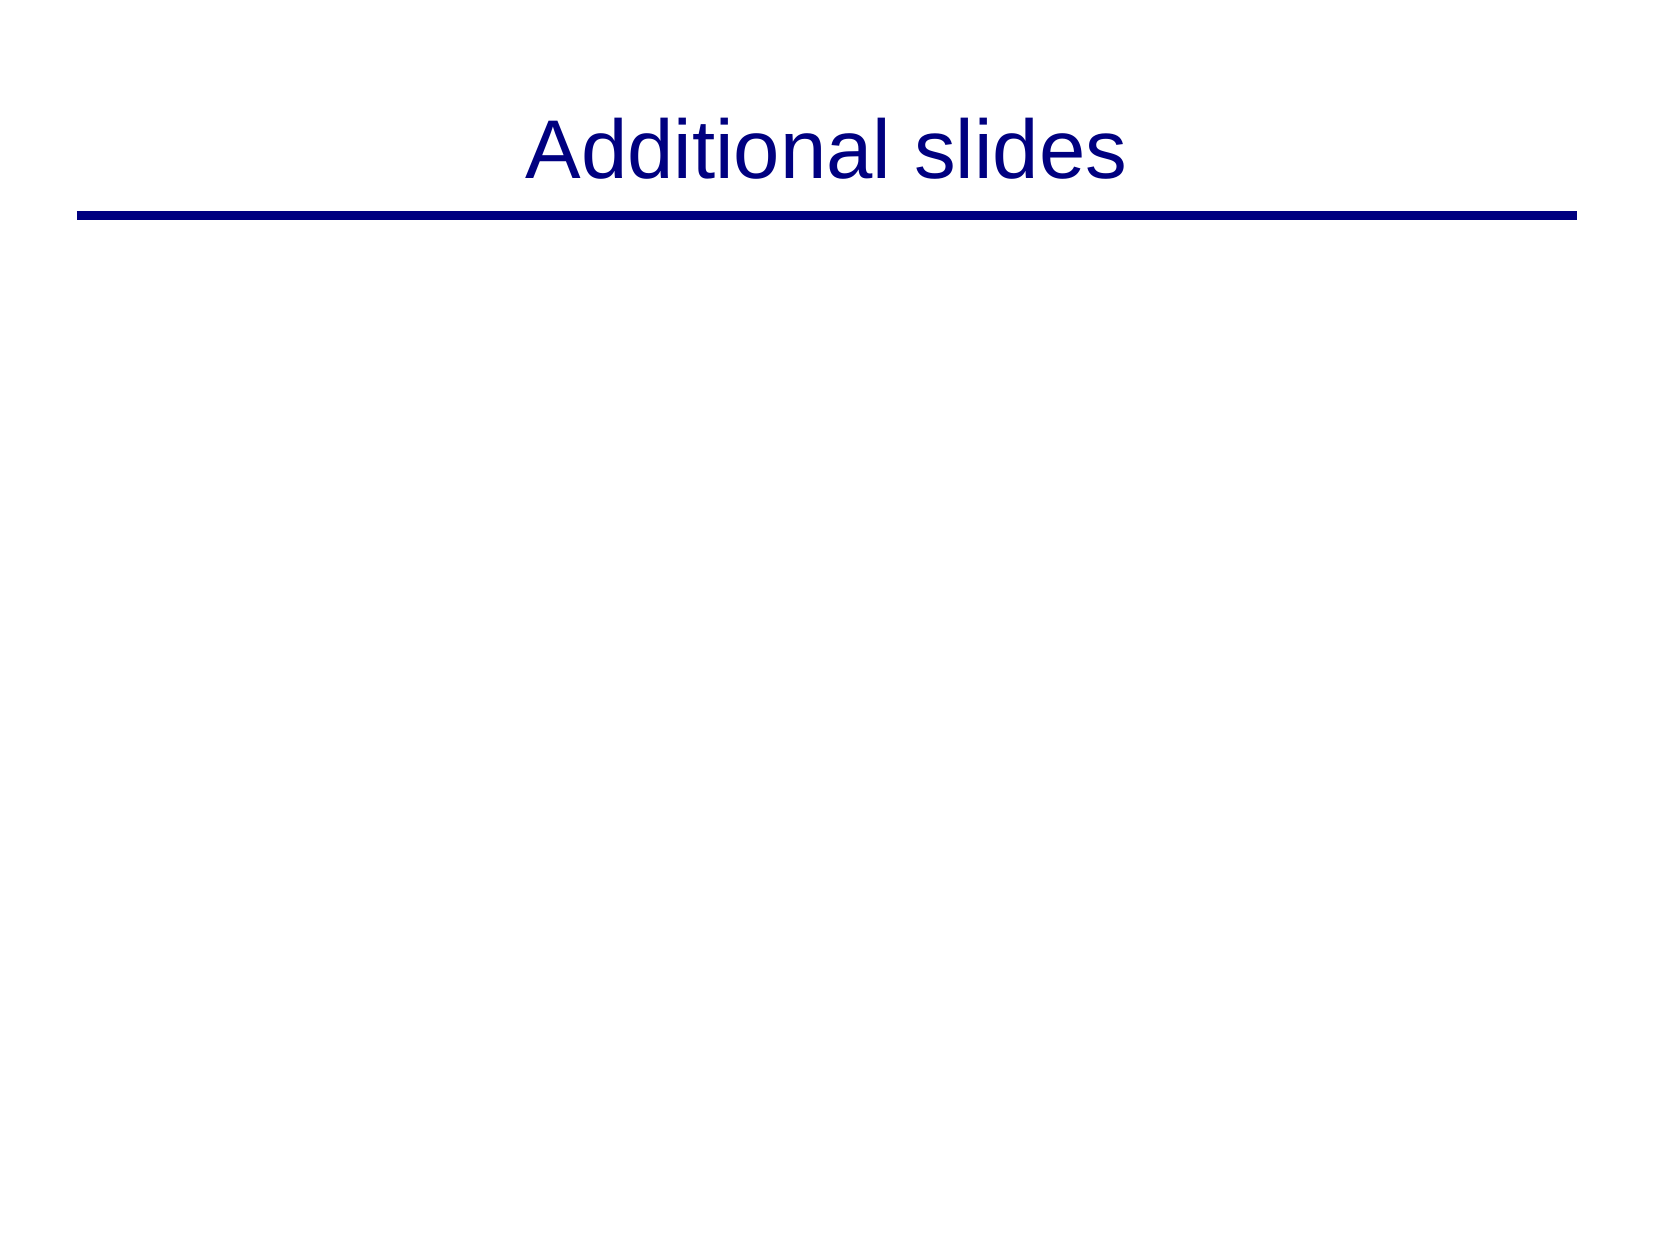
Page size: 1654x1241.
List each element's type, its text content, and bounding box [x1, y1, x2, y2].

title Additional slides [82, 82, 1571, 218]
